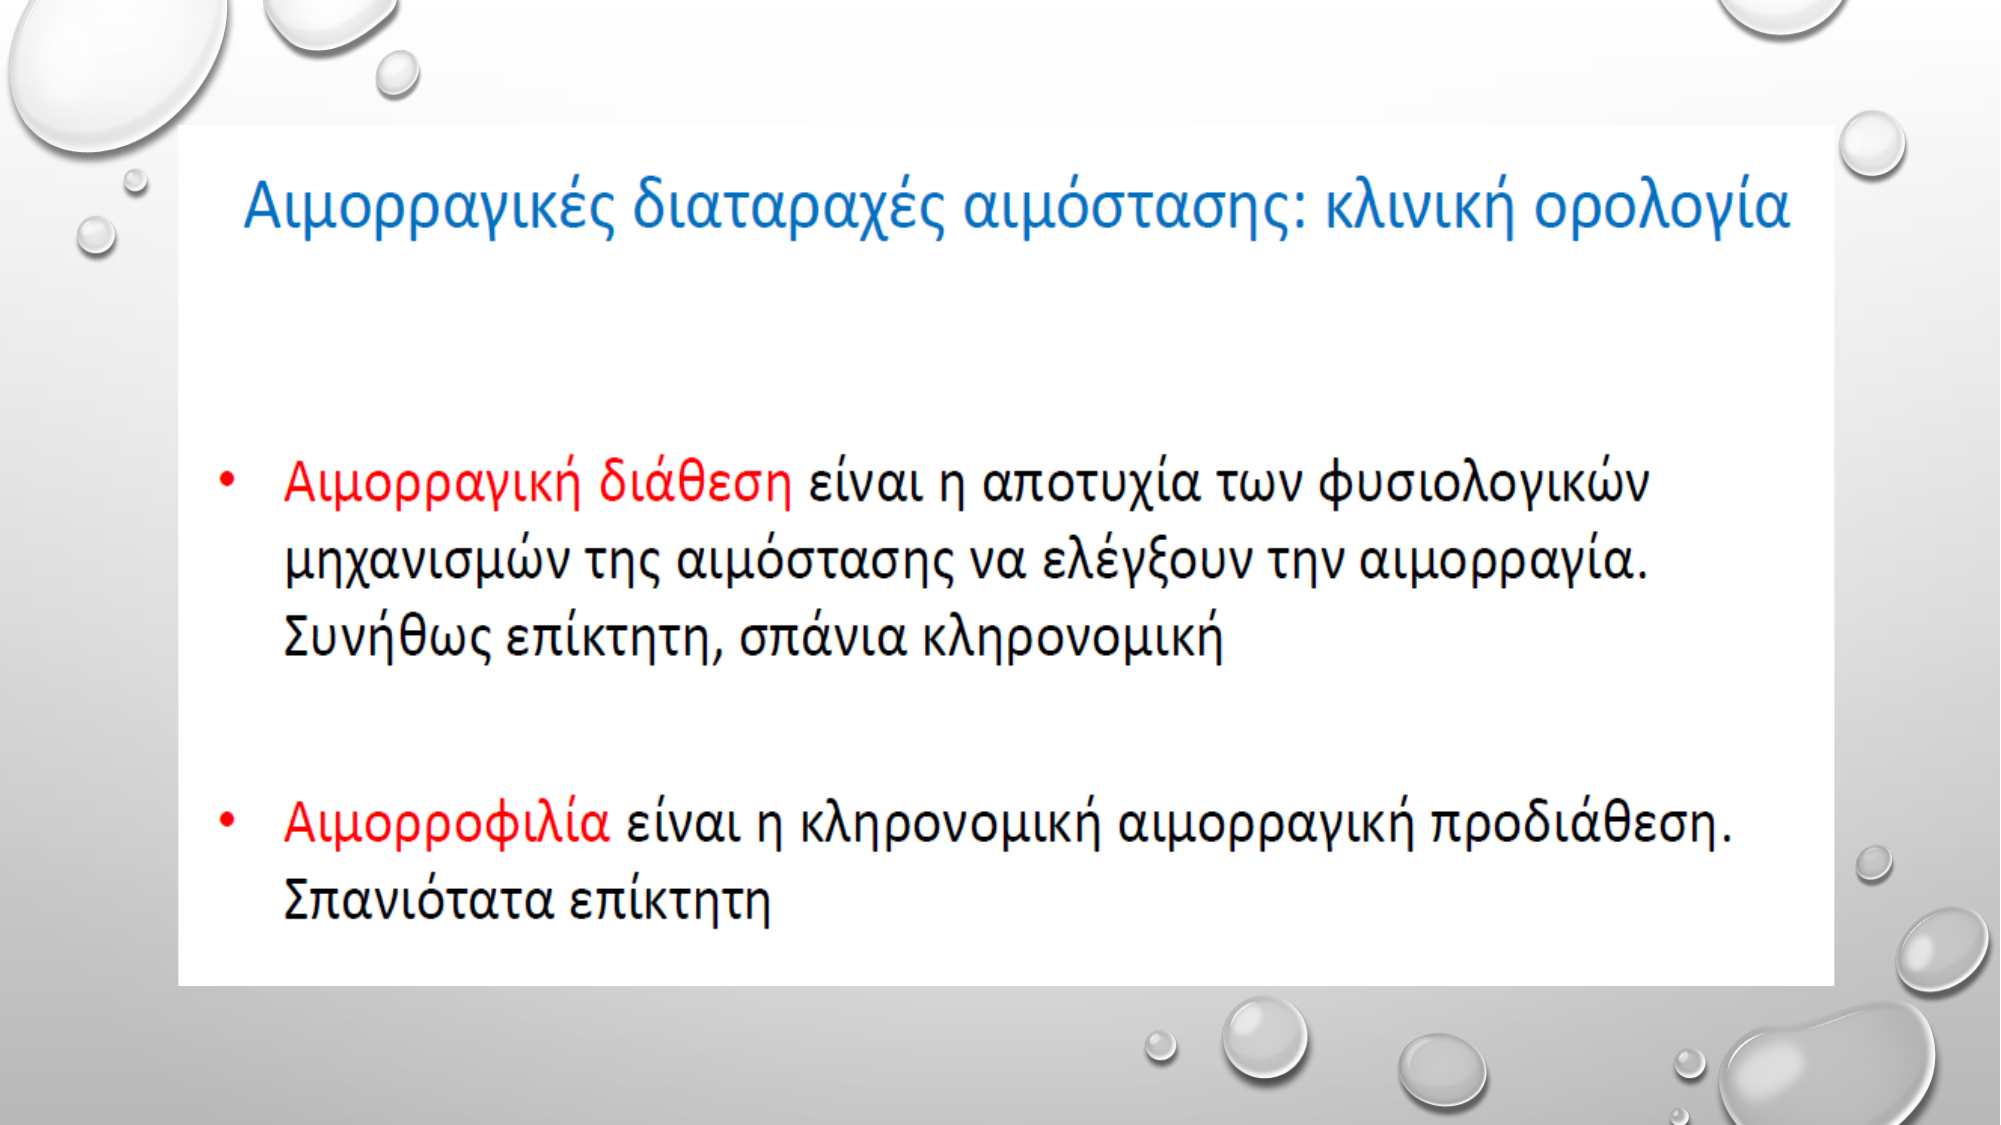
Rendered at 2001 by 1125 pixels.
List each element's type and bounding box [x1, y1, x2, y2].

picture [178, 125, 1835, 986]
